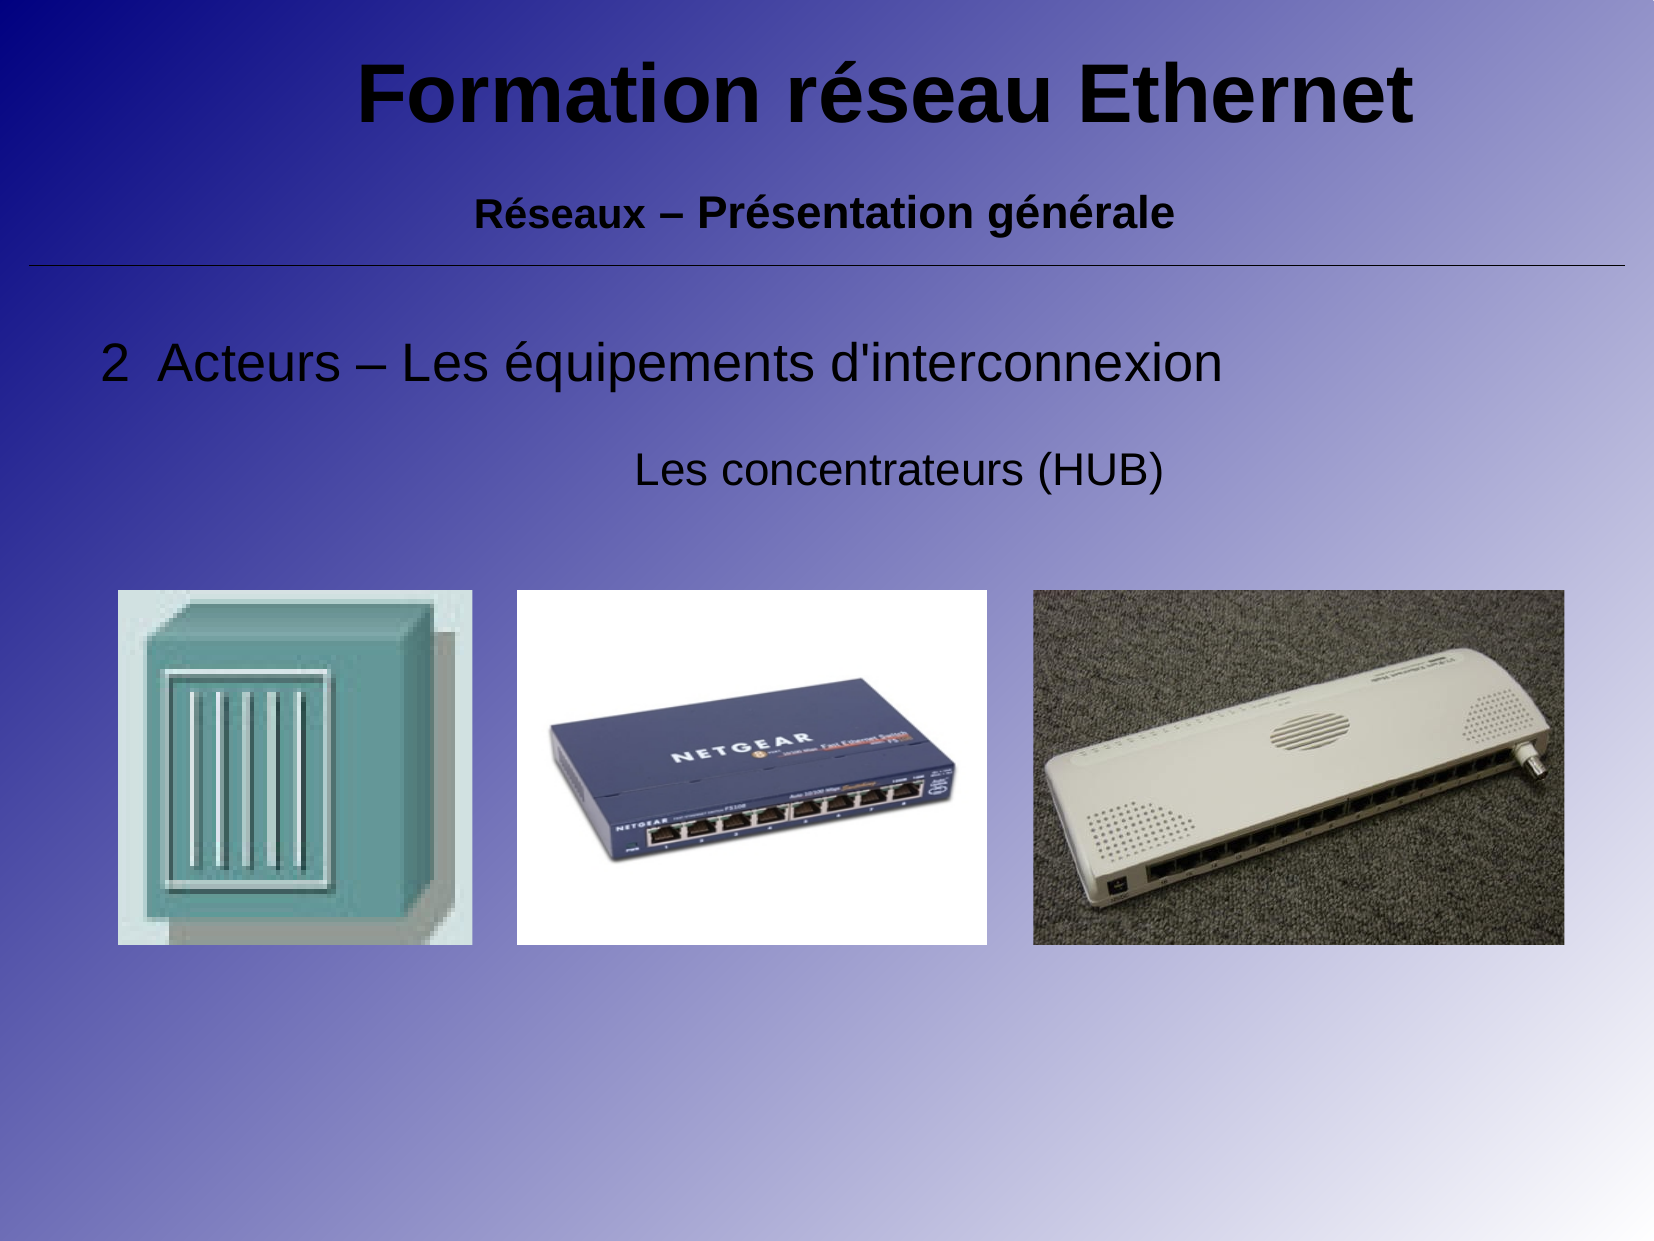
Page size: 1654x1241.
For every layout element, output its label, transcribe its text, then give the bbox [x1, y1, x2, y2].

text_box 2 Acteurs – Les équipements d'interconnexion [85, 324, 1241, 401]
text_box Formation réseau Ethernet [324, 39, 1447, 148]
picture [1033, 590, 1565, 945]
picture [517, 590, 987, 945]
text_box Réseaux – Présentation générale [29, 266, 1621, 354]
picture [118, 590, 473, 945]
text_box Réseaux – Présentation générale [29, 177, 1621, 265]
text_box Les concentrateurs (HUB) [620, 436, 1180, 502]
